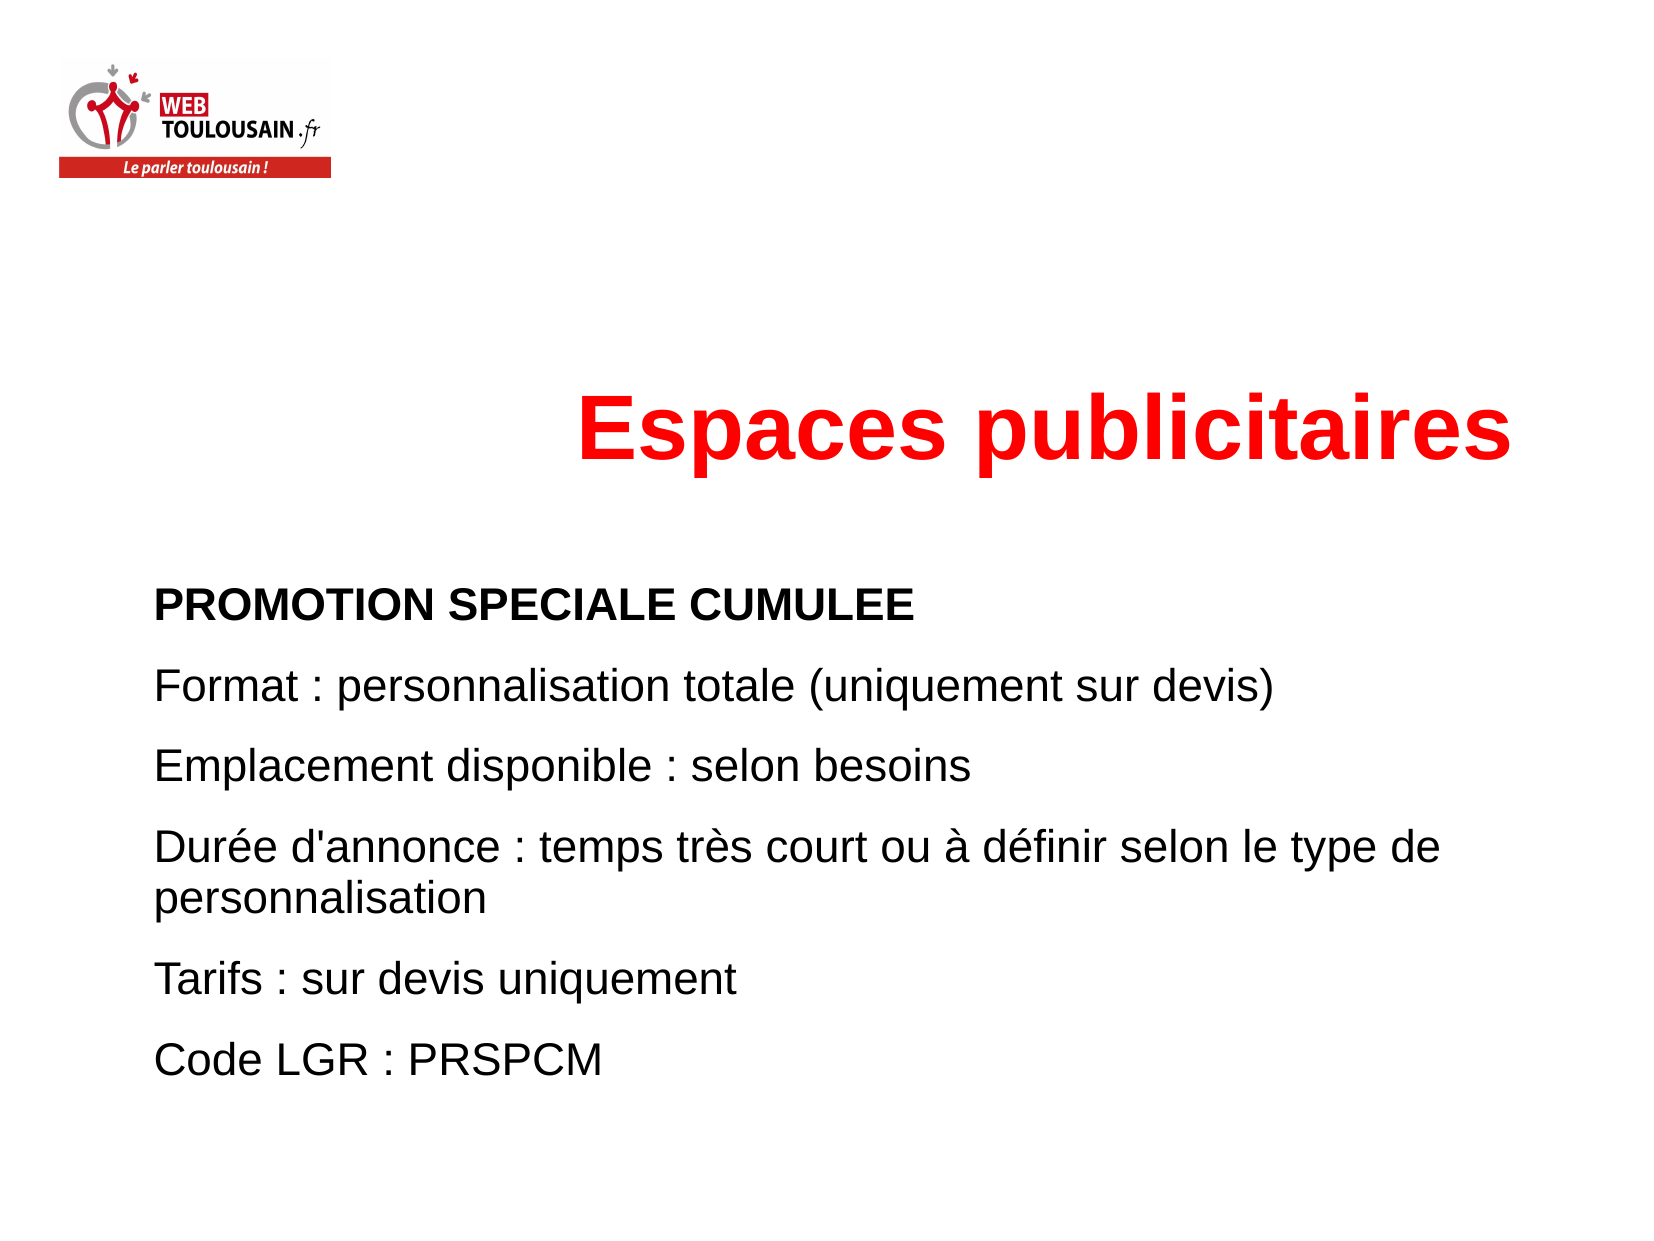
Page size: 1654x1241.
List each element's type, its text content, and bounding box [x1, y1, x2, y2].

list PROMOTION SPECIALE CUMULEE Format : personnalisation totale (uniquement sur devis) Emplacement disponible : selon besoins Durée d'annonce : temps très court ou à définir selon le type de personnalisation Tarifs : sur devis uniquement Code LGR : PRSPCM [82, 578, 1571, 1116]
picture [59, 58, 331, 178]
title Espaces publicitaires [555, 324, 1536, 532]
